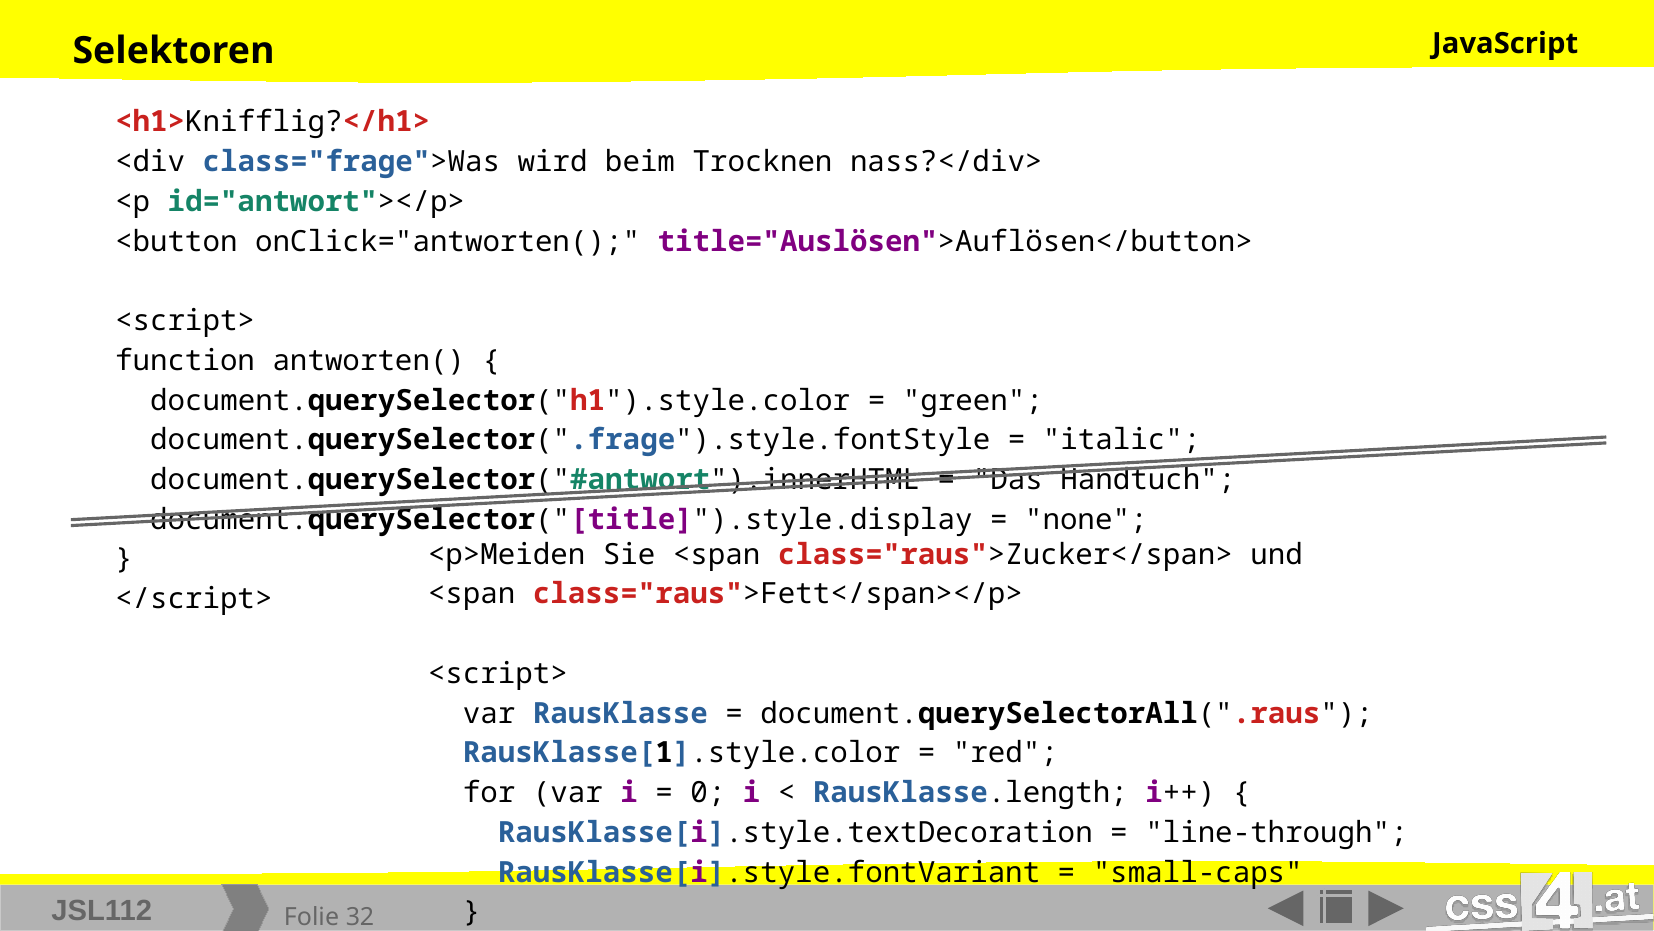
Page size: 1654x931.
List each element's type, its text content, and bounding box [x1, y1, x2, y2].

text_box <h1>Knifflig?</h1> <div class="frage">Was wird beim Trocknen nass?</div> <p id="antwort"></p> <button onClick="antworten();" title="Auslösen">Auflösen</button> <script> function antworten() { document.querySelector("h1").style.color = "green"; document.querySelector(".frage").style.fontStyle = "italic"; document.querySelector("#antwort").innerHTML = "Das Handtuch"; document.querySelector("[title]").style.display = "none"; } </script> [100, 93, 1565, 488]
text_box <p>Meiden Sie <span class="raus">Zucker</span> und <span class="raus">Fett</span></p> <script> var RausKlasse = document.querySelectorAll(".raus"); RausKlasse[1].style.color = "red"; for (var i = 0; i < RausKlasse.length; i++) { RausKlasse[i].style.textDecoration = "line-through"; RausKlasse[i].style.fontVariant = "small-caps" } </script> [413, 525, 1536, 862]
text_box Selektoren [57, 16, 469, 69]
text_box JavaScript [1417, 15, 1607, 60]
text_box Folie <Foliennummer> [269, 891, 542, 931]
text_box JSL112 [36, 886, 209, 931]
text_box [0, 862, 1654, 931]
text_box [921, 863, 930, 878]
text_box [538, 870, 544, 879]
picture [1426, 872, 1654, 931]
text_box <h1>Knifflig?</h1> <div class="frage">Was wird beim Trocknen nass?</div> <p id="antwort"></p> <button onClick="antworten();" title="Auslösen">Auflösen</button> <script> function antworten() { document.querySelector("h1").style.color = "green"; document.querySelector(".frage").style.fontStyle = "italic"; document.querySelector("#antwort").innerHTML = "Das Handtuch"; document.querySelector("[title]").style.display = "none"; } </script> [817, 447, 1565, 488]
text_box [0, 0, 1654, 83]
